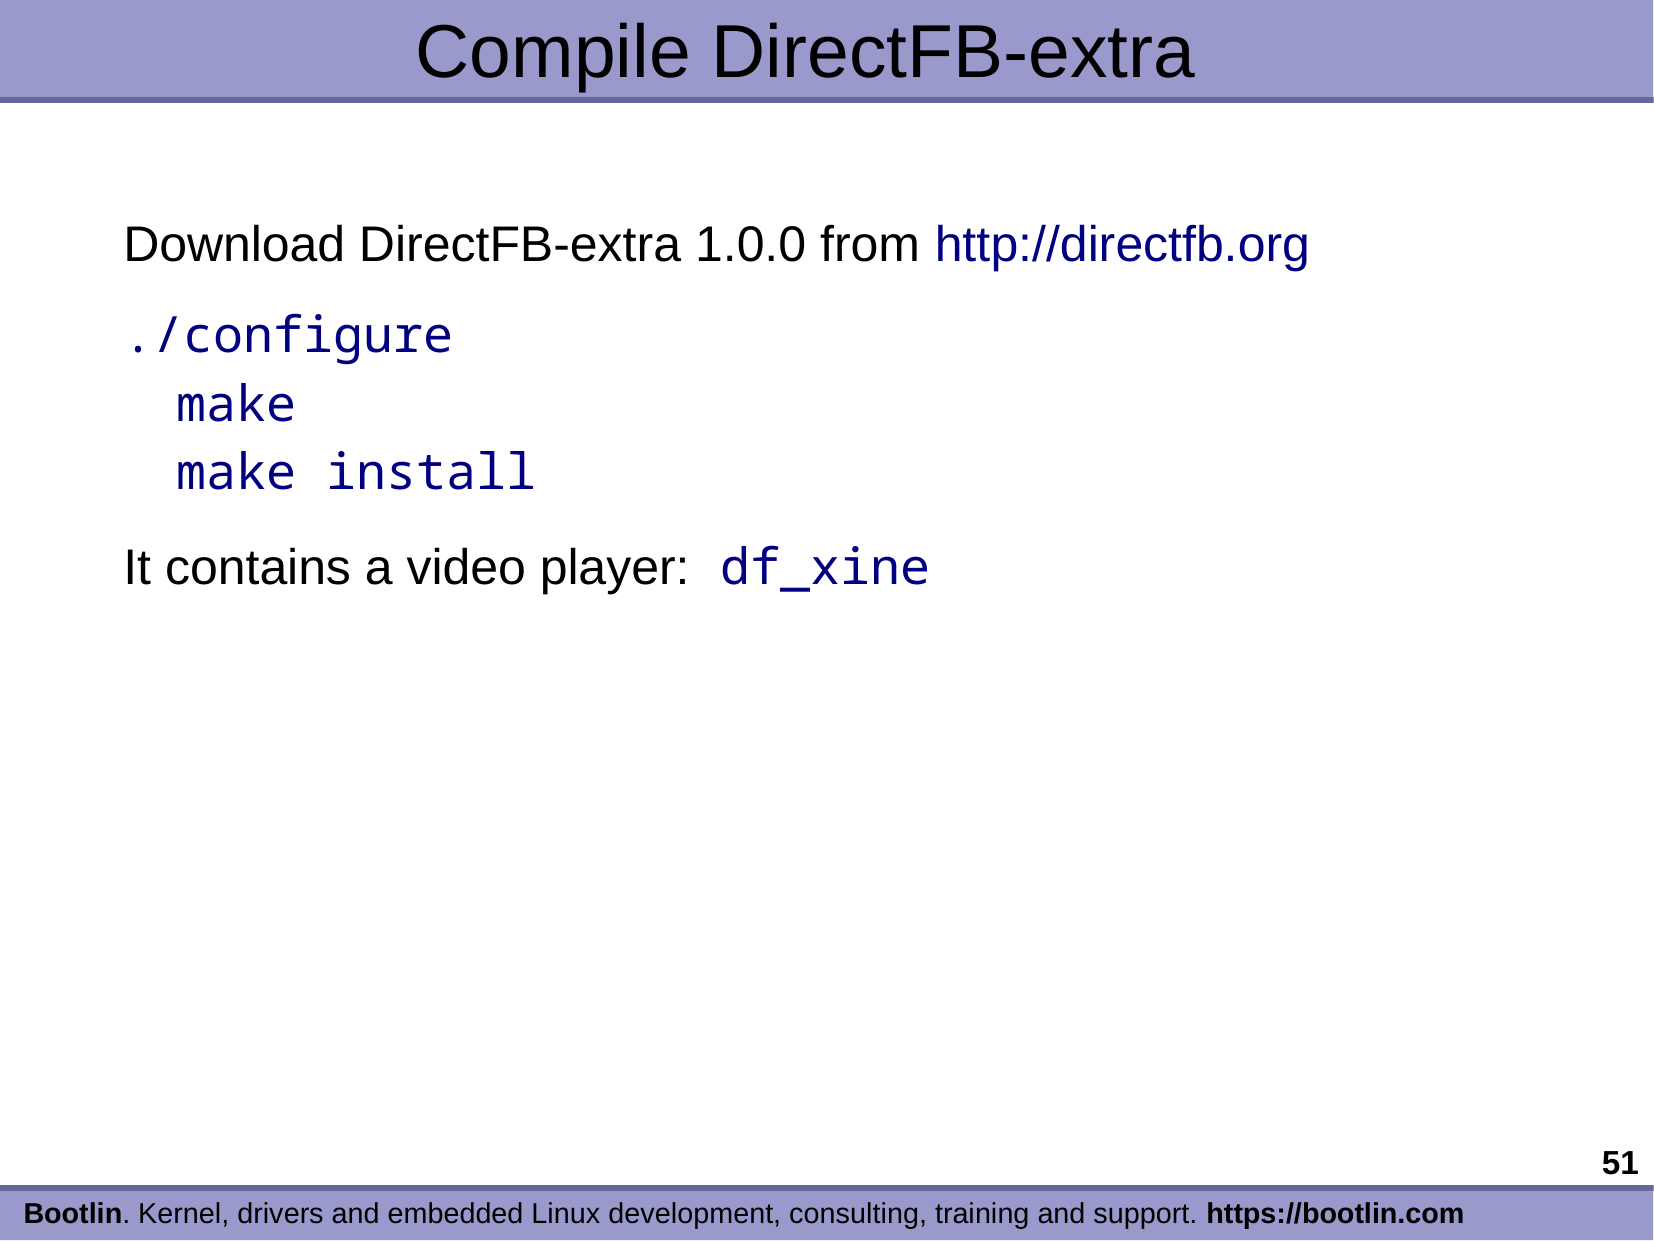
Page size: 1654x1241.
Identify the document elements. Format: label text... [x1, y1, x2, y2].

title Compile DirectFB-extra [60, 5, 1551, 97]
list Download DirectFB-extra 1.0.0 from http://directfb.org ./configure make make install It contains a video player: df_xine [105, 216, 1518, 1066]
